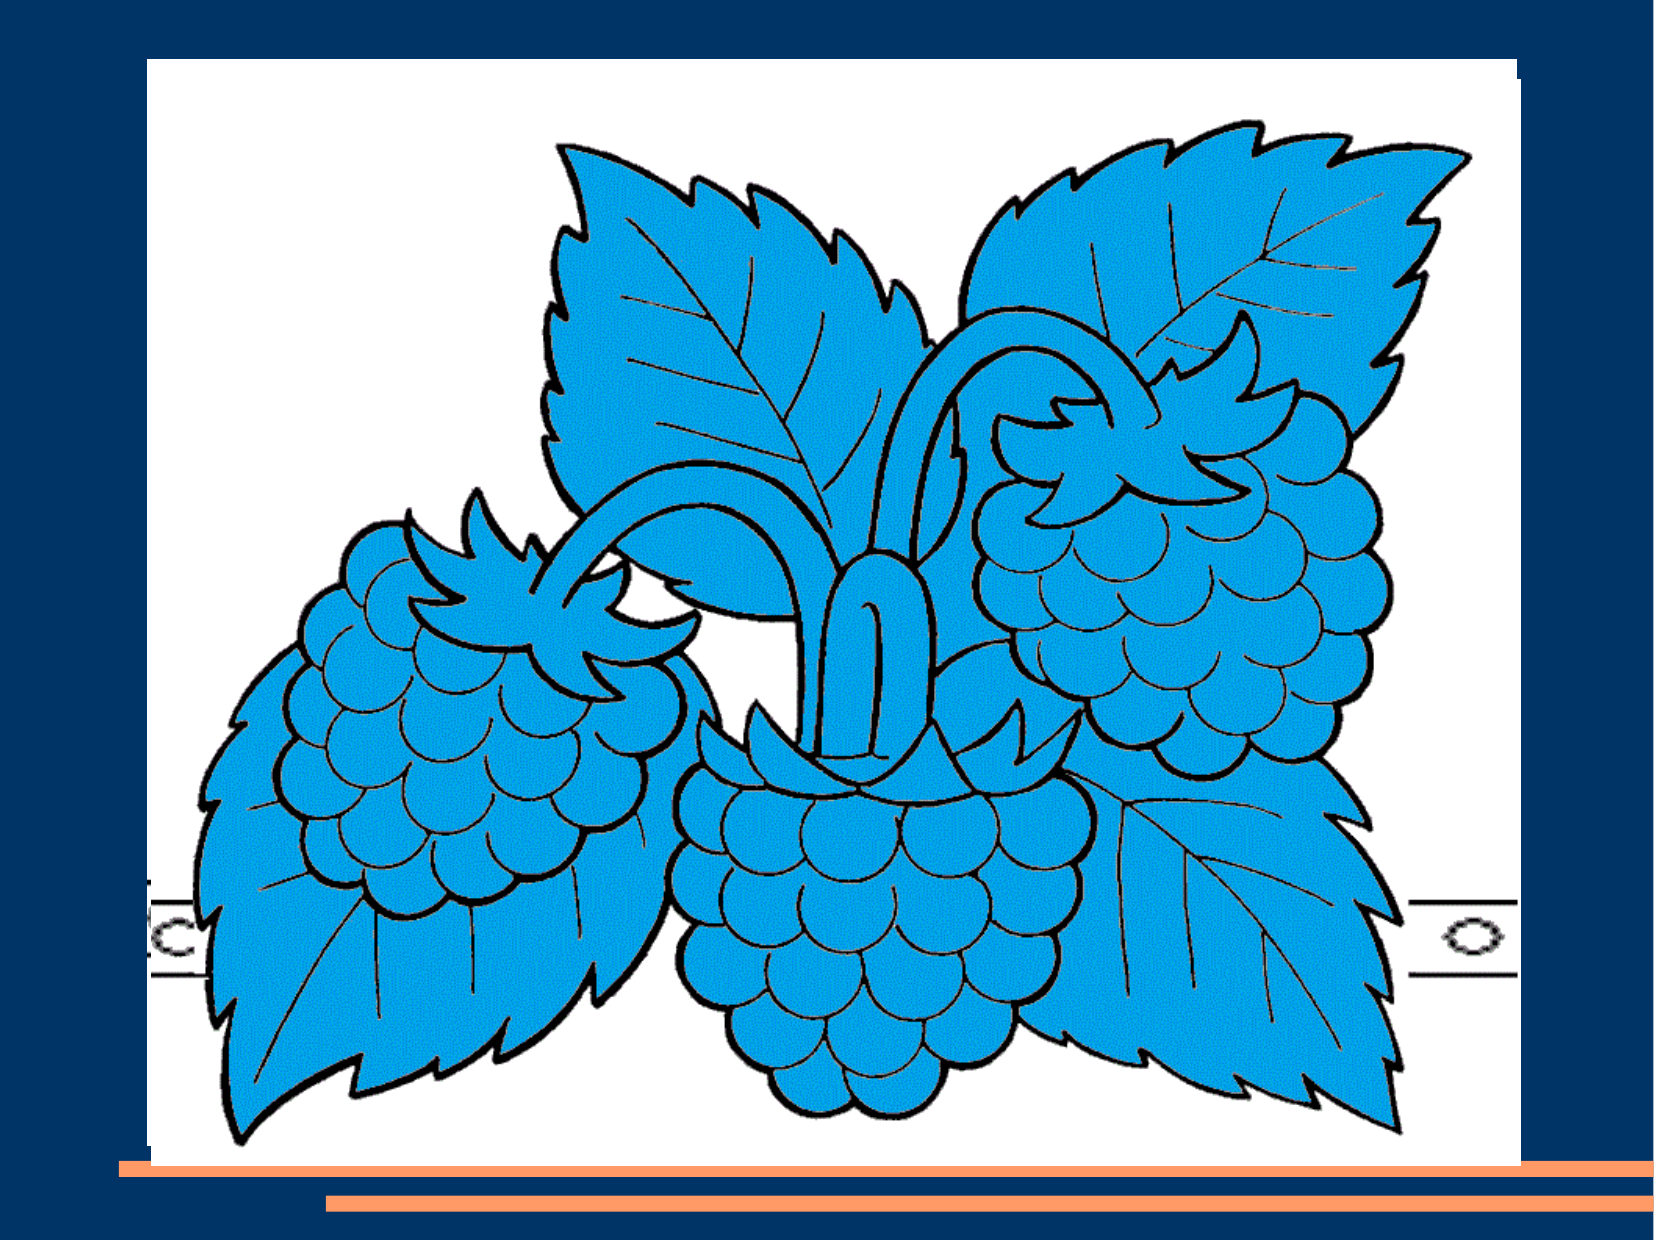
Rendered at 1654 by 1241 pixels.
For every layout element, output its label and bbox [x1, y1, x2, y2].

picture [147, 59, 1521, 1166]
